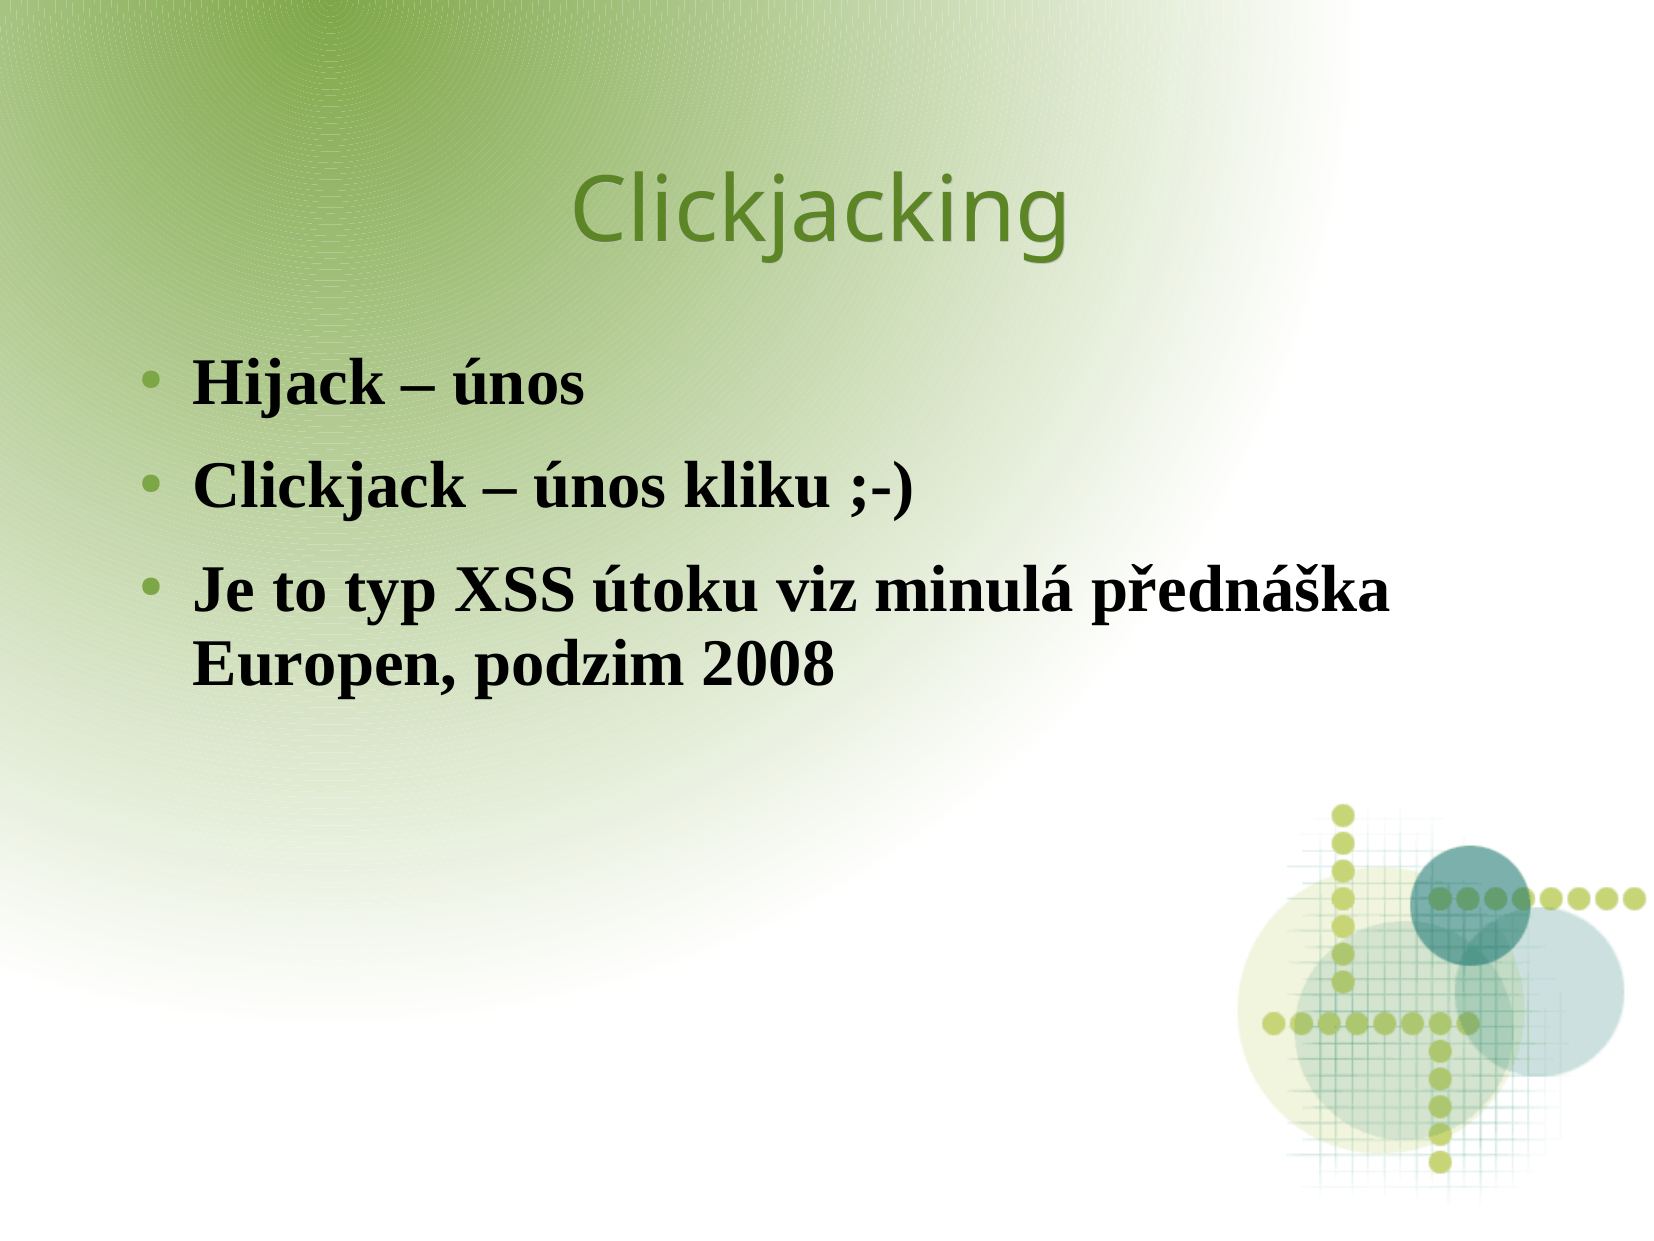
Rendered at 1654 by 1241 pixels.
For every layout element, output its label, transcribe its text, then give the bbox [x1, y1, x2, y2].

title Clickjacking [121, 102, 1534, 311]
list Hijack – únos Clickjack – únos kliku ;-) Je to typ XSS útoku viz minulá přednáška Europen, podzim 2008 [121, 344, 1534, 1127]
picture [1224, 792, 1654, 1211]
